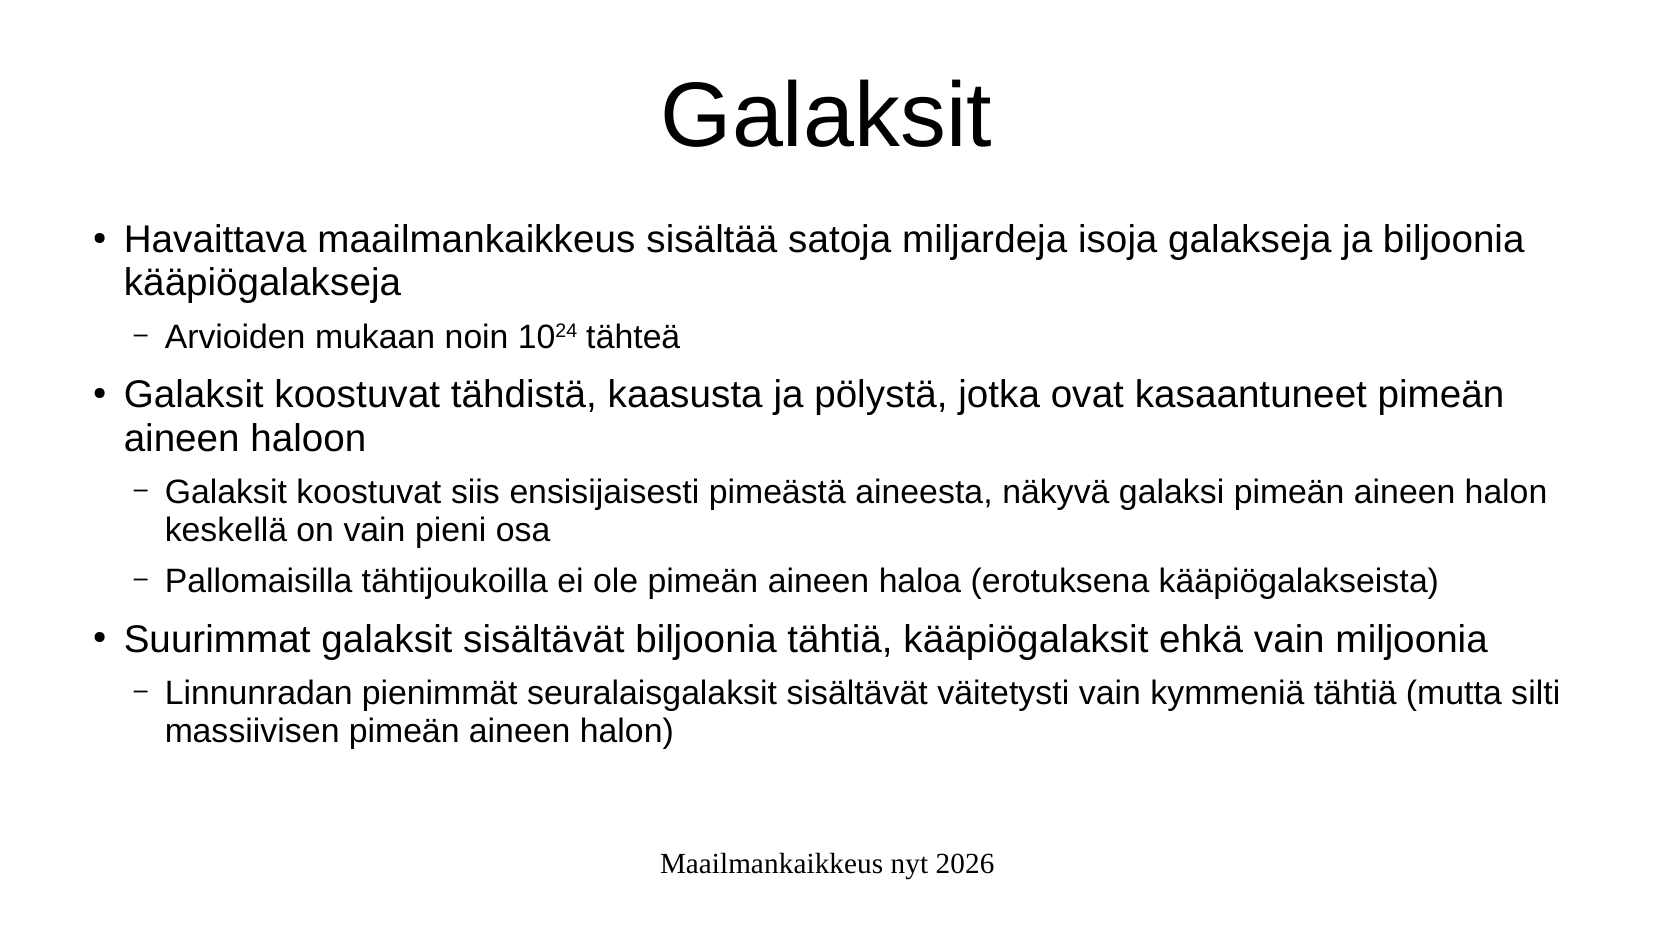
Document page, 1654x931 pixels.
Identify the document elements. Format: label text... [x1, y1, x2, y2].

list Havaittava maailmankaikkeus sisältää satoja miljardeja isoja galakseja ja biljoonia kääpiögalakseja Arvioiden mukaan noin 1024 tähteä Galaksit koostuvat tähdistä, kaasusta ja pölystä, jotka ovat kasaantuneet pimeän aineen haloon Galaksit koostuvat siis ensisijaisesti pimeästä aineesta, näkyvä galaksi pimeän aineen halon keskellä on vain pieni osa Pallomaisilla tähtijoukoilla ei ole pimeän aineen haloa (erotuksena kääpiögalakseista) Suurimmat galaksit sisältävät biljoonia tähtiä, kääpiögalaksit ehkä vain miljoonia Linnunradan pienimmät seuralaisgalaksit sisältävät väitetysti vain kymmeniä tähtiä (mutta silti massiivisen pimeän aineen halon) [82, 217, 1571, 758]
title Galaksit [82, 37, 1571, 193]
